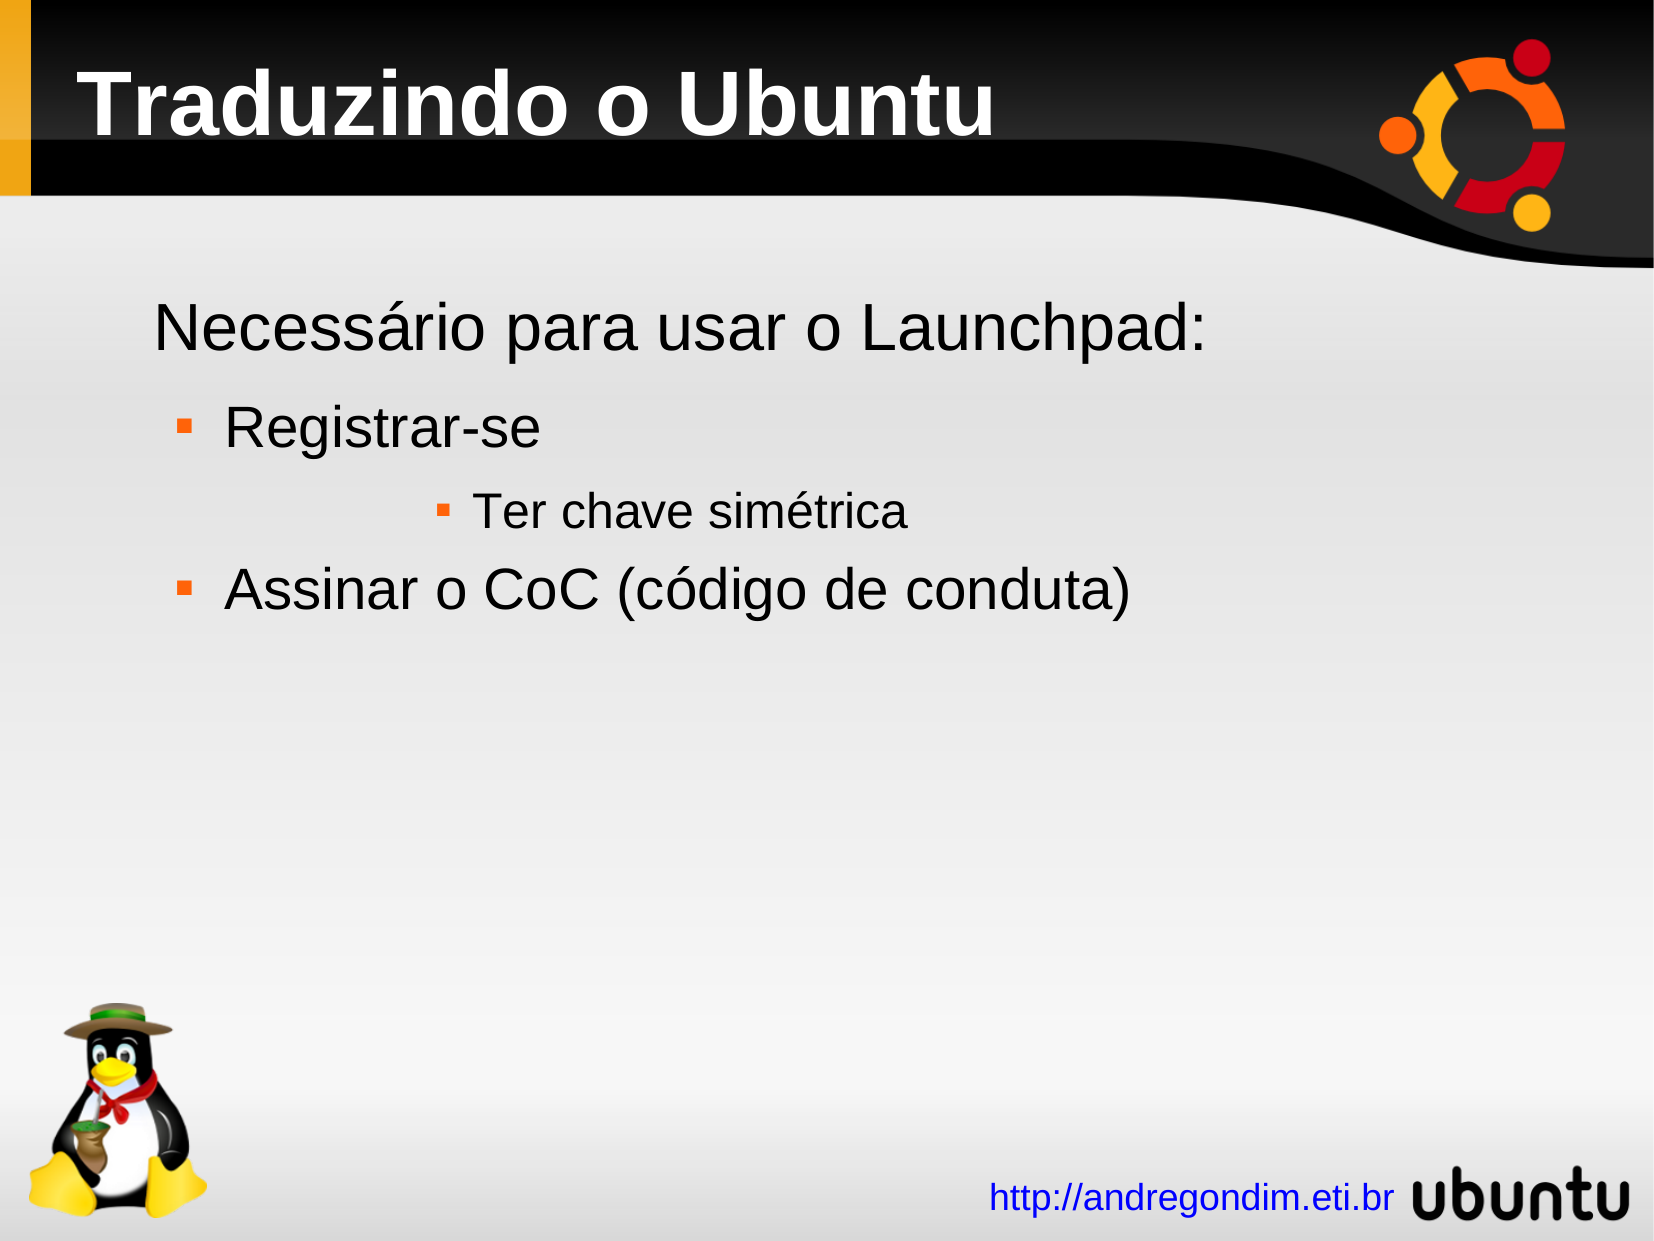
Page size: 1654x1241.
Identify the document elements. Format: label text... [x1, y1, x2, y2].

title Traduzindo o Ubuntu [76, 7, 1565, 200]
picture [0, 0, 1654, 1241]
list Necessário para usar o Launchpad: Registrar-se Ter chave simétrica Assinar o CoC (código de conduta) [82, 290, 1571, 739]
